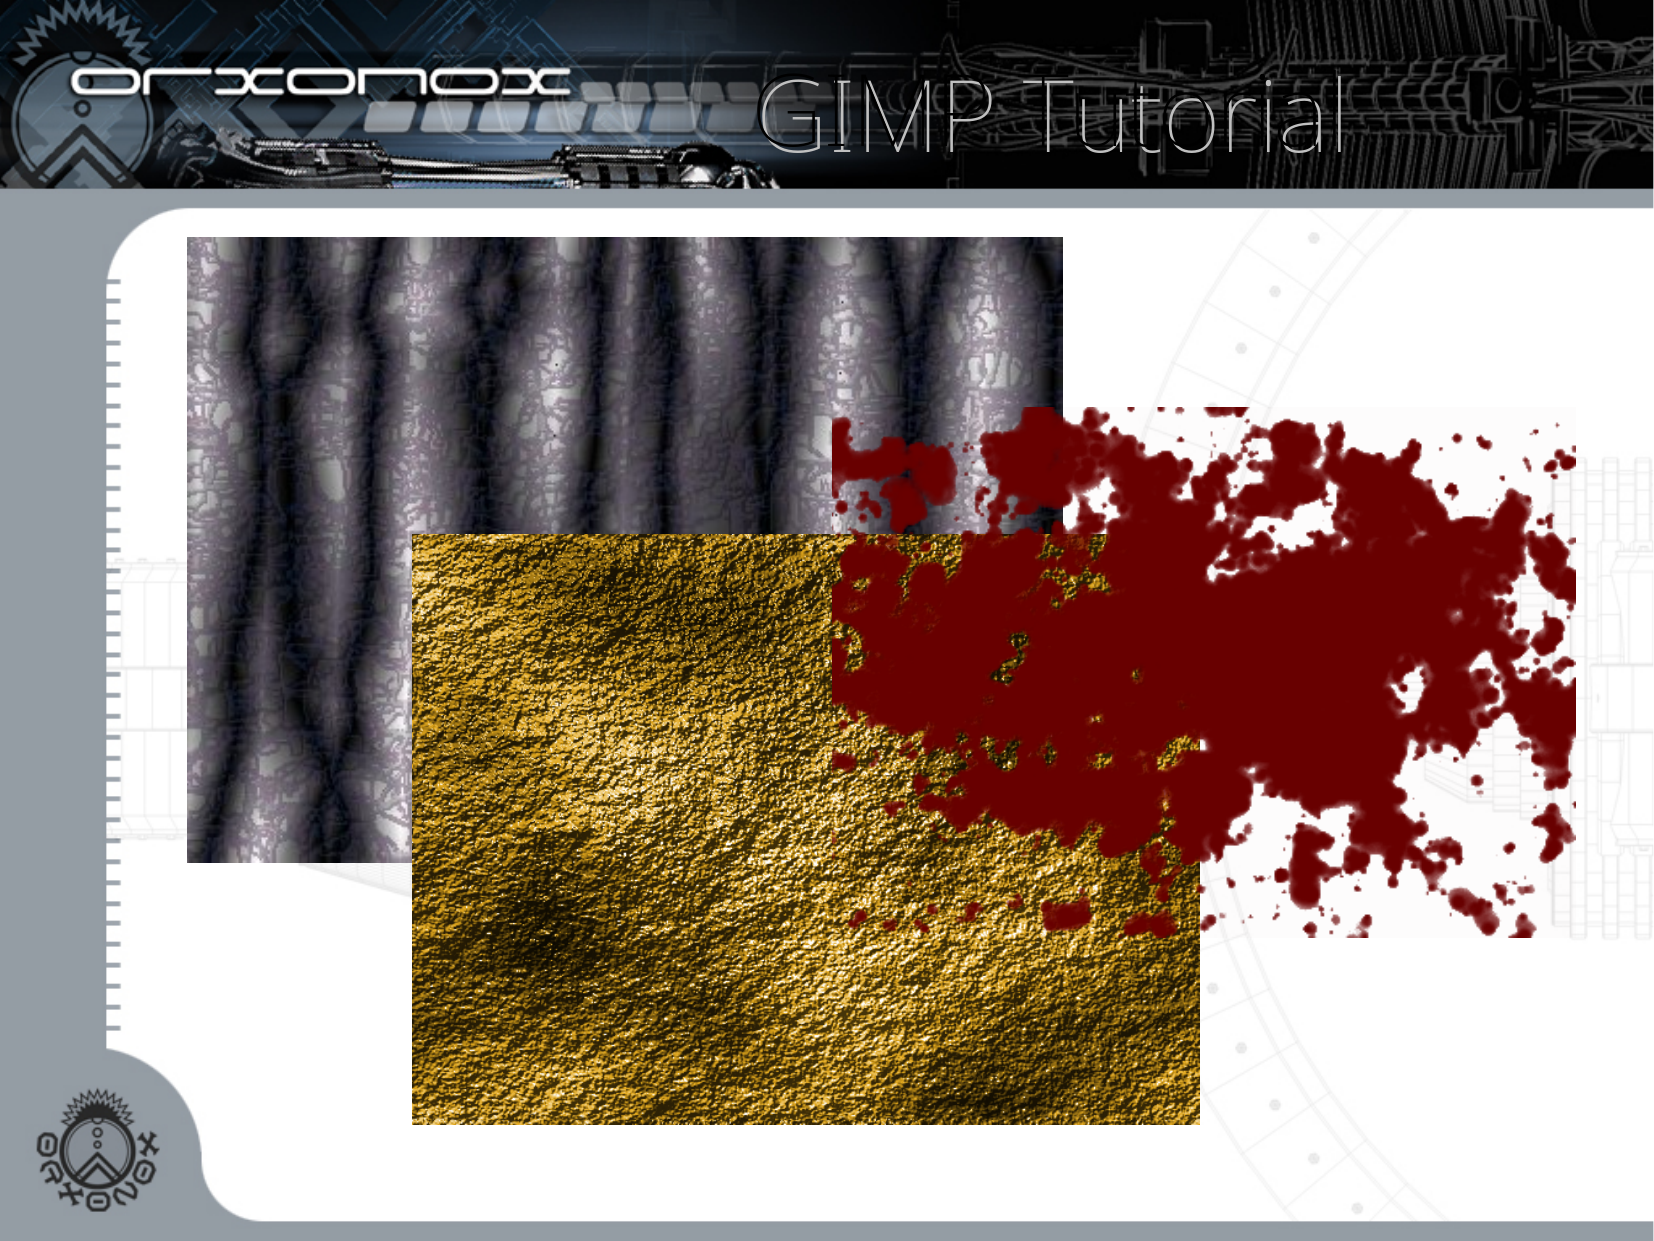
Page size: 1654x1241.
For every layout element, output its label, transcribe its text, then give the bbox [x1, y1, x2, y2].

text_box GIMP Tutorial [700, 32, 1421, 164]
picture [0, 0, 1654, 1241]
